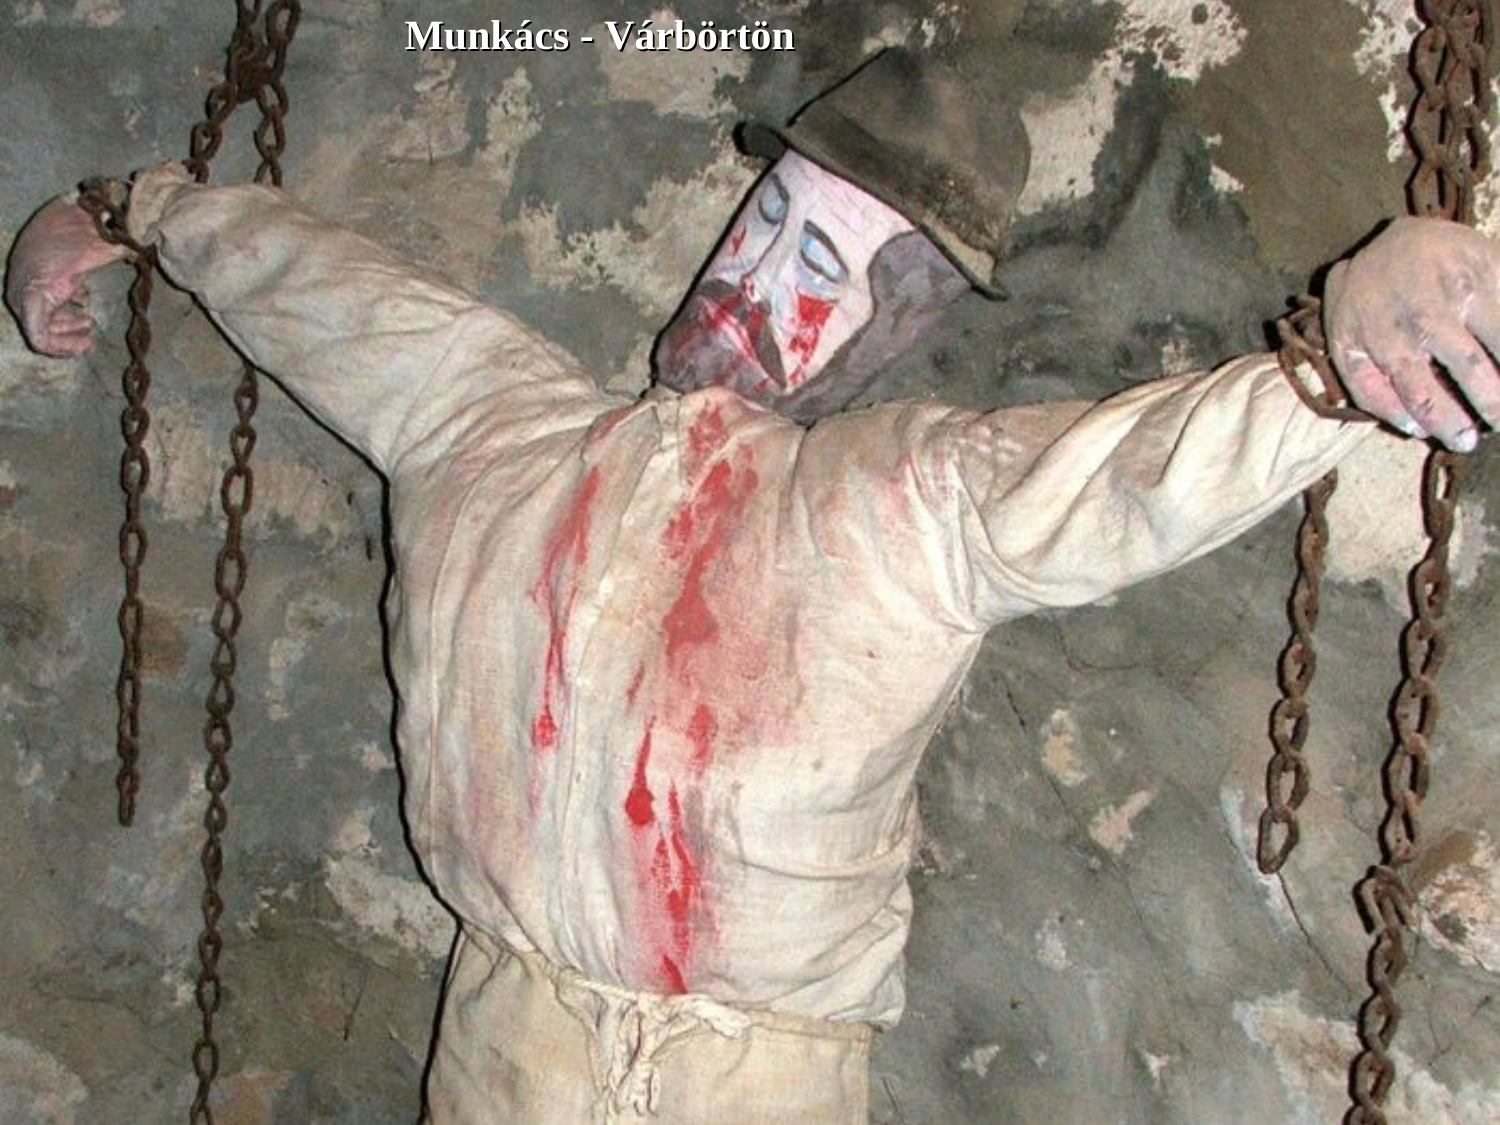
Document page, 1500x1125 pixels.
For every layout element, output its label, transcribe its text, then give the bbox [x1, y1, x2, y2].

picture [0, 0, 1500, 1125]
title Munkács - Várbörtön [0, 0, 1201, 63]
